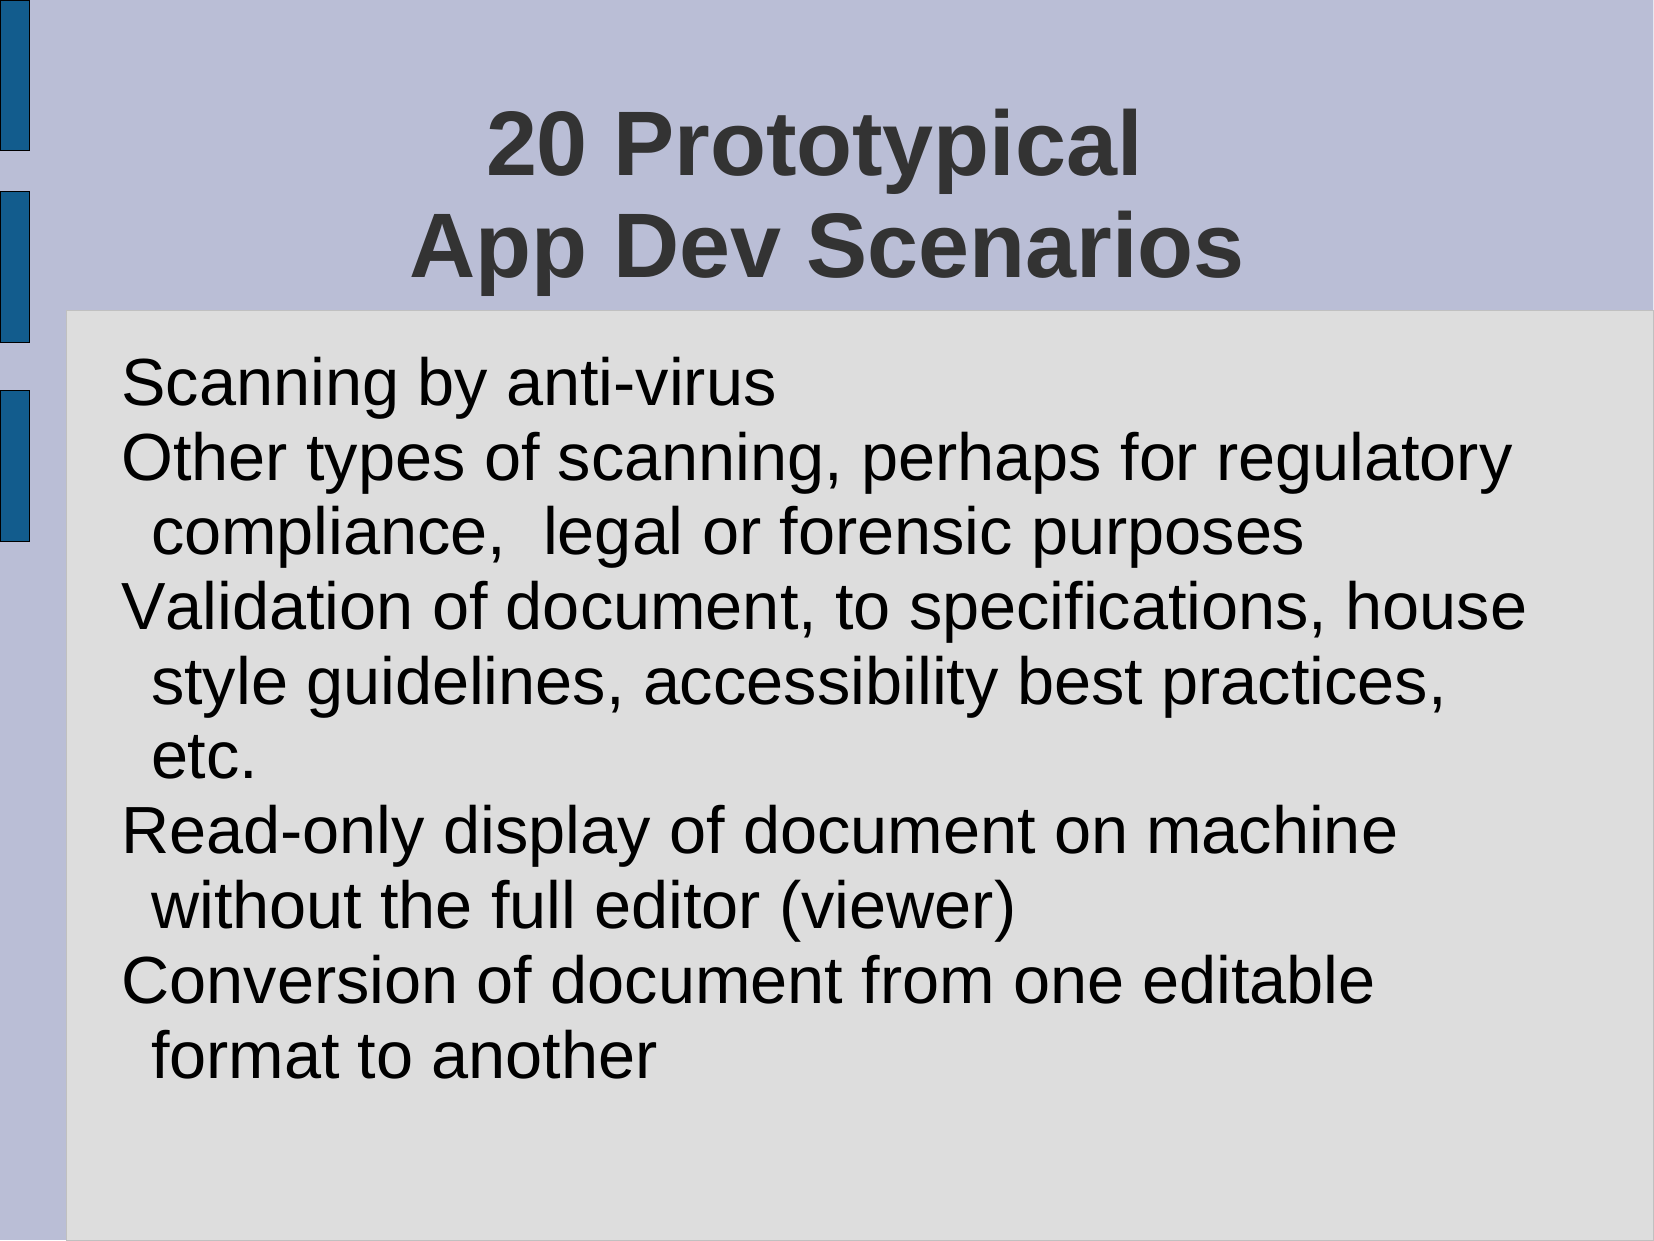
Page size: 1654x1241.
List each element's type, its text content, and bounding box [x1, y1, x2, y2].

title 20 Prototypical App Dev Scenarios [121, 91, 1534, 299]
list Scanning by anti-virus Other types of scanning, perhaps for regulatory compliance, legal or forensic purposes Validation of document, to specifications, house style guidelines, accessibility best practices, etc. Read-only display of document on machine without the full editor (viewer) Conversion of document from one editable format to another [121, 344, 1534, 1168]
